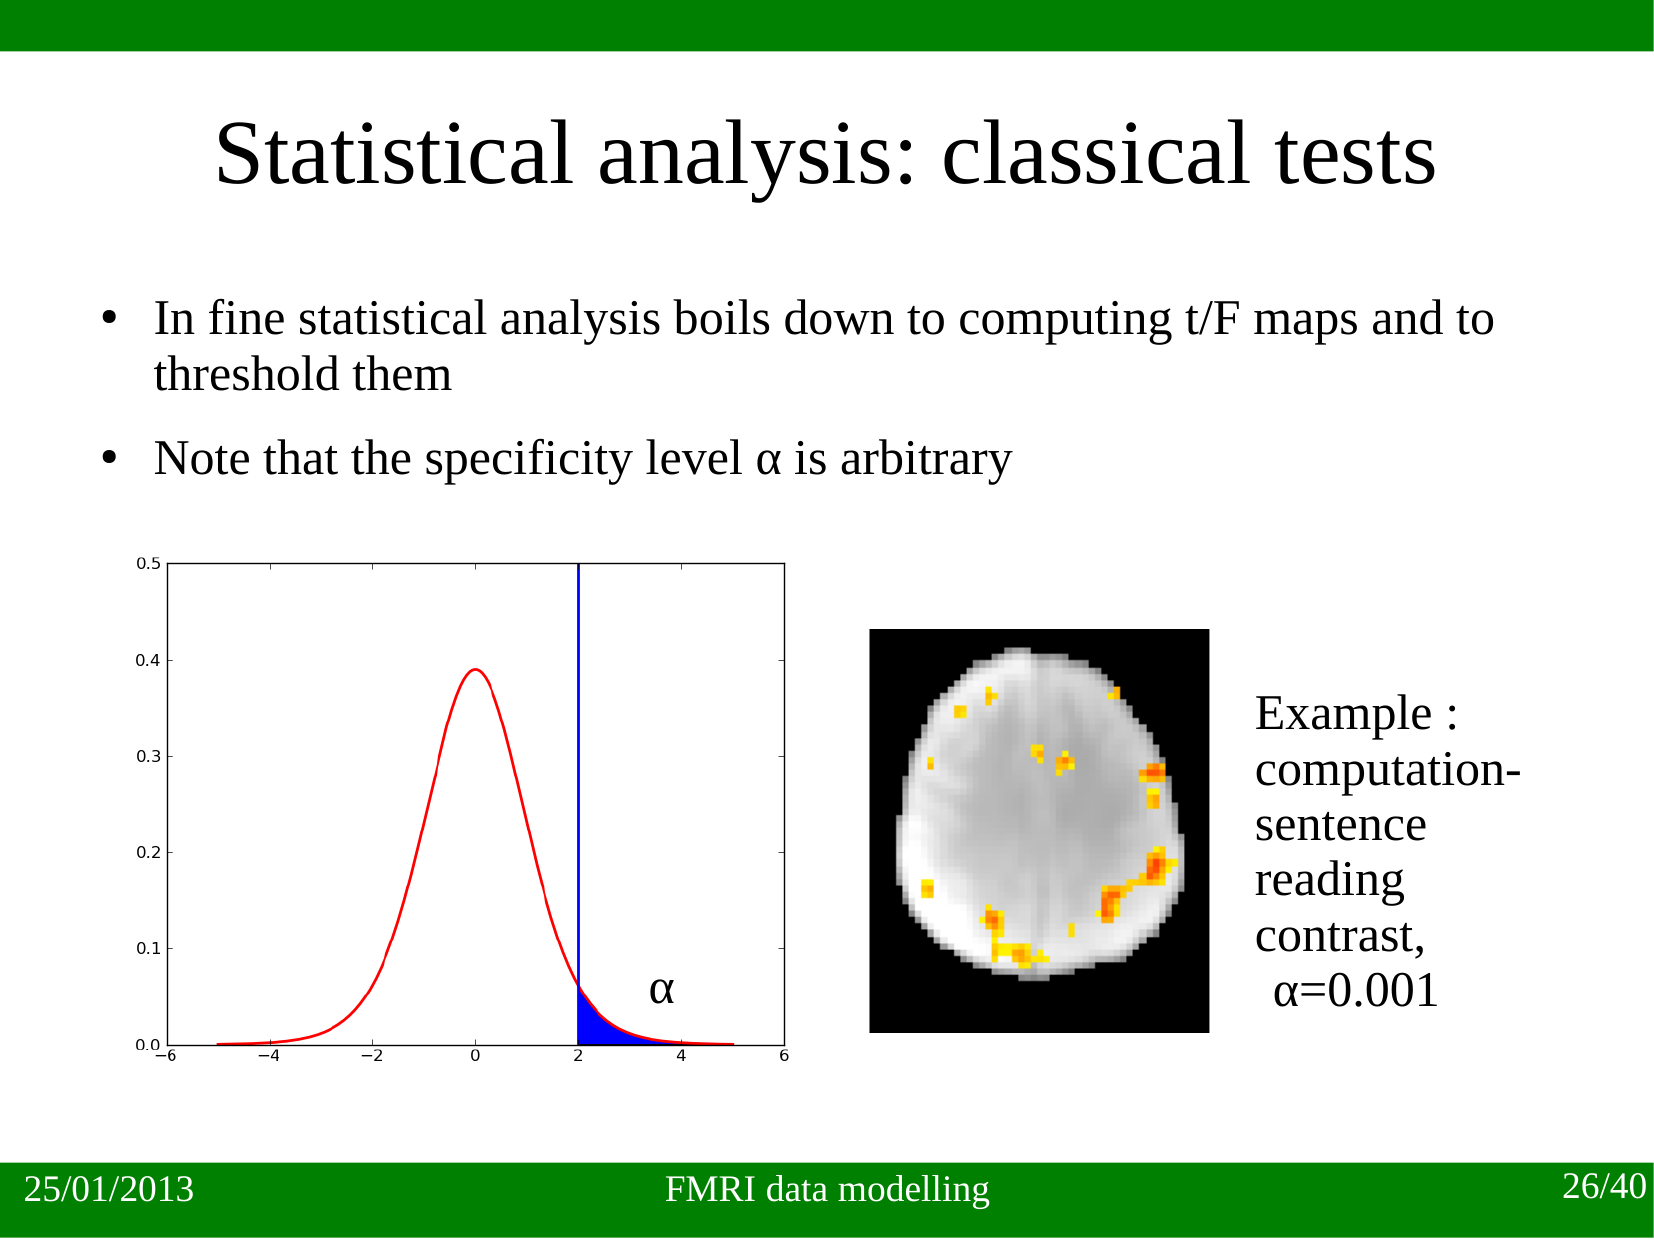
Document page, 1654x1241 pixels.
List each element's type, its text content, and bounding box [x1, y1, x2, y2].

picture [66, 503, 863, 1104]
list In fine statistical analysis boils down to computing t/F maps and to threshold them Note that the specificity level α is arbitrary [82, 290, 1571, 1109]
title Statistical analysis: classical tests [82, 56, 1571, 250]
text_box Example : computation-sentence reading contrast, α=0.001 [1240, 678, 1571, 1083]
text_box α [494, 959, 712, 1035]
